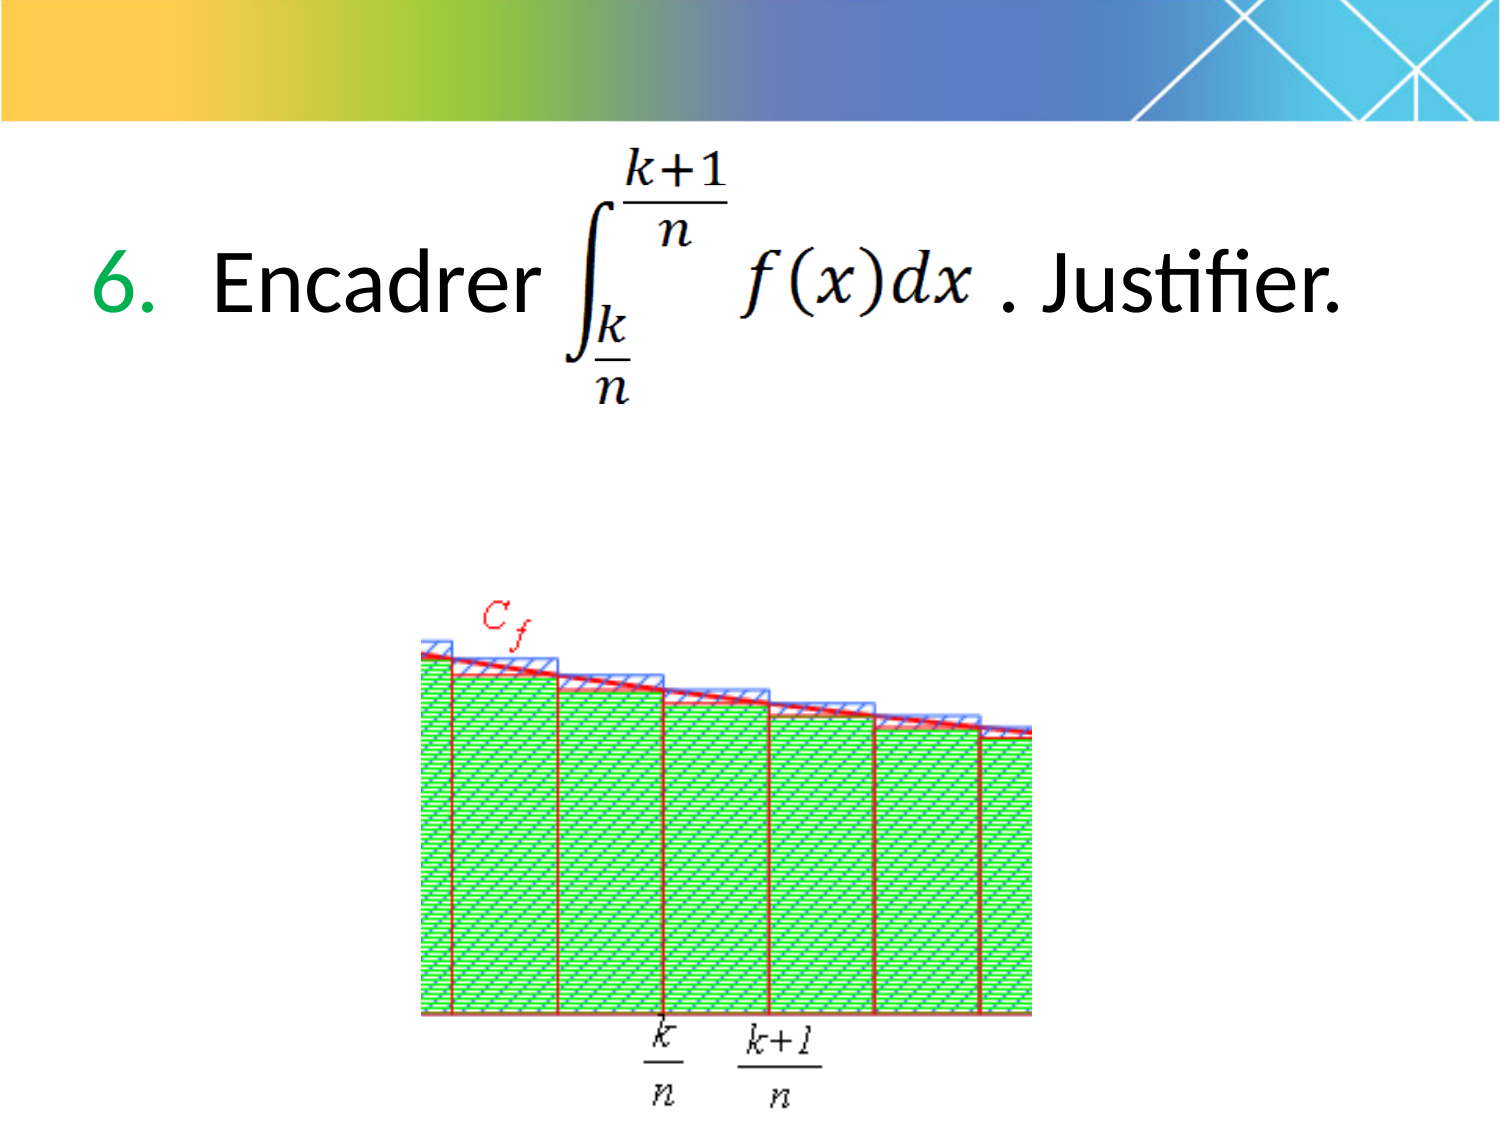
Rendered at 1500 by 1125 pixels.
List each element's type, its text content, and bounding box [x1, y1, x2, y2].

picture [0, 0, 1500, 123]
title Encadrer . Justifier. [974, 164, 1500, 387]
picture [421, 585, 1032, 1125]
picture [562, 140, 974, 404]
title Encadrer . Justifier. [75, 164, 562, 387]
